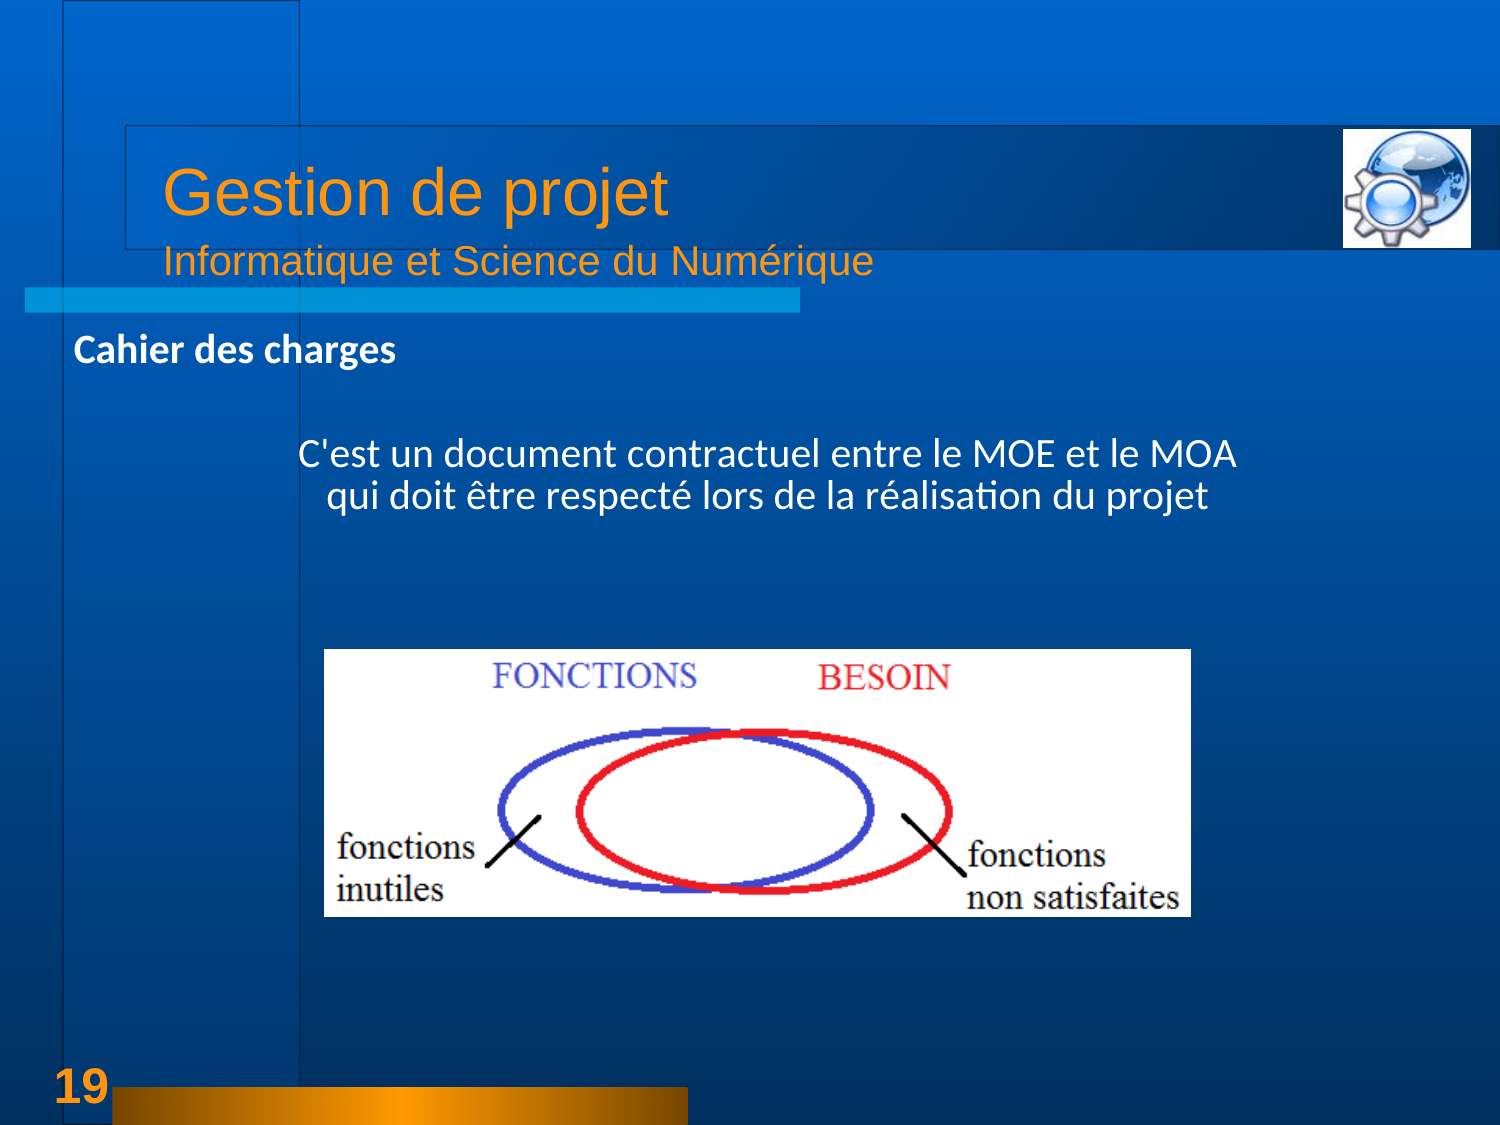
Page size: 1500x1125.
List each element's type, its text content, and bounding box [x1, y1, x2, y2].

picture [1343, 129, 1471, 248]
picture [324, 748, 1191, 917]
text_box Cahier des charges C'est un document contractuel entre le MOE et le MOA qui doit être respecté lors de la réalisation du projet [59, 324, 1477, 748]
